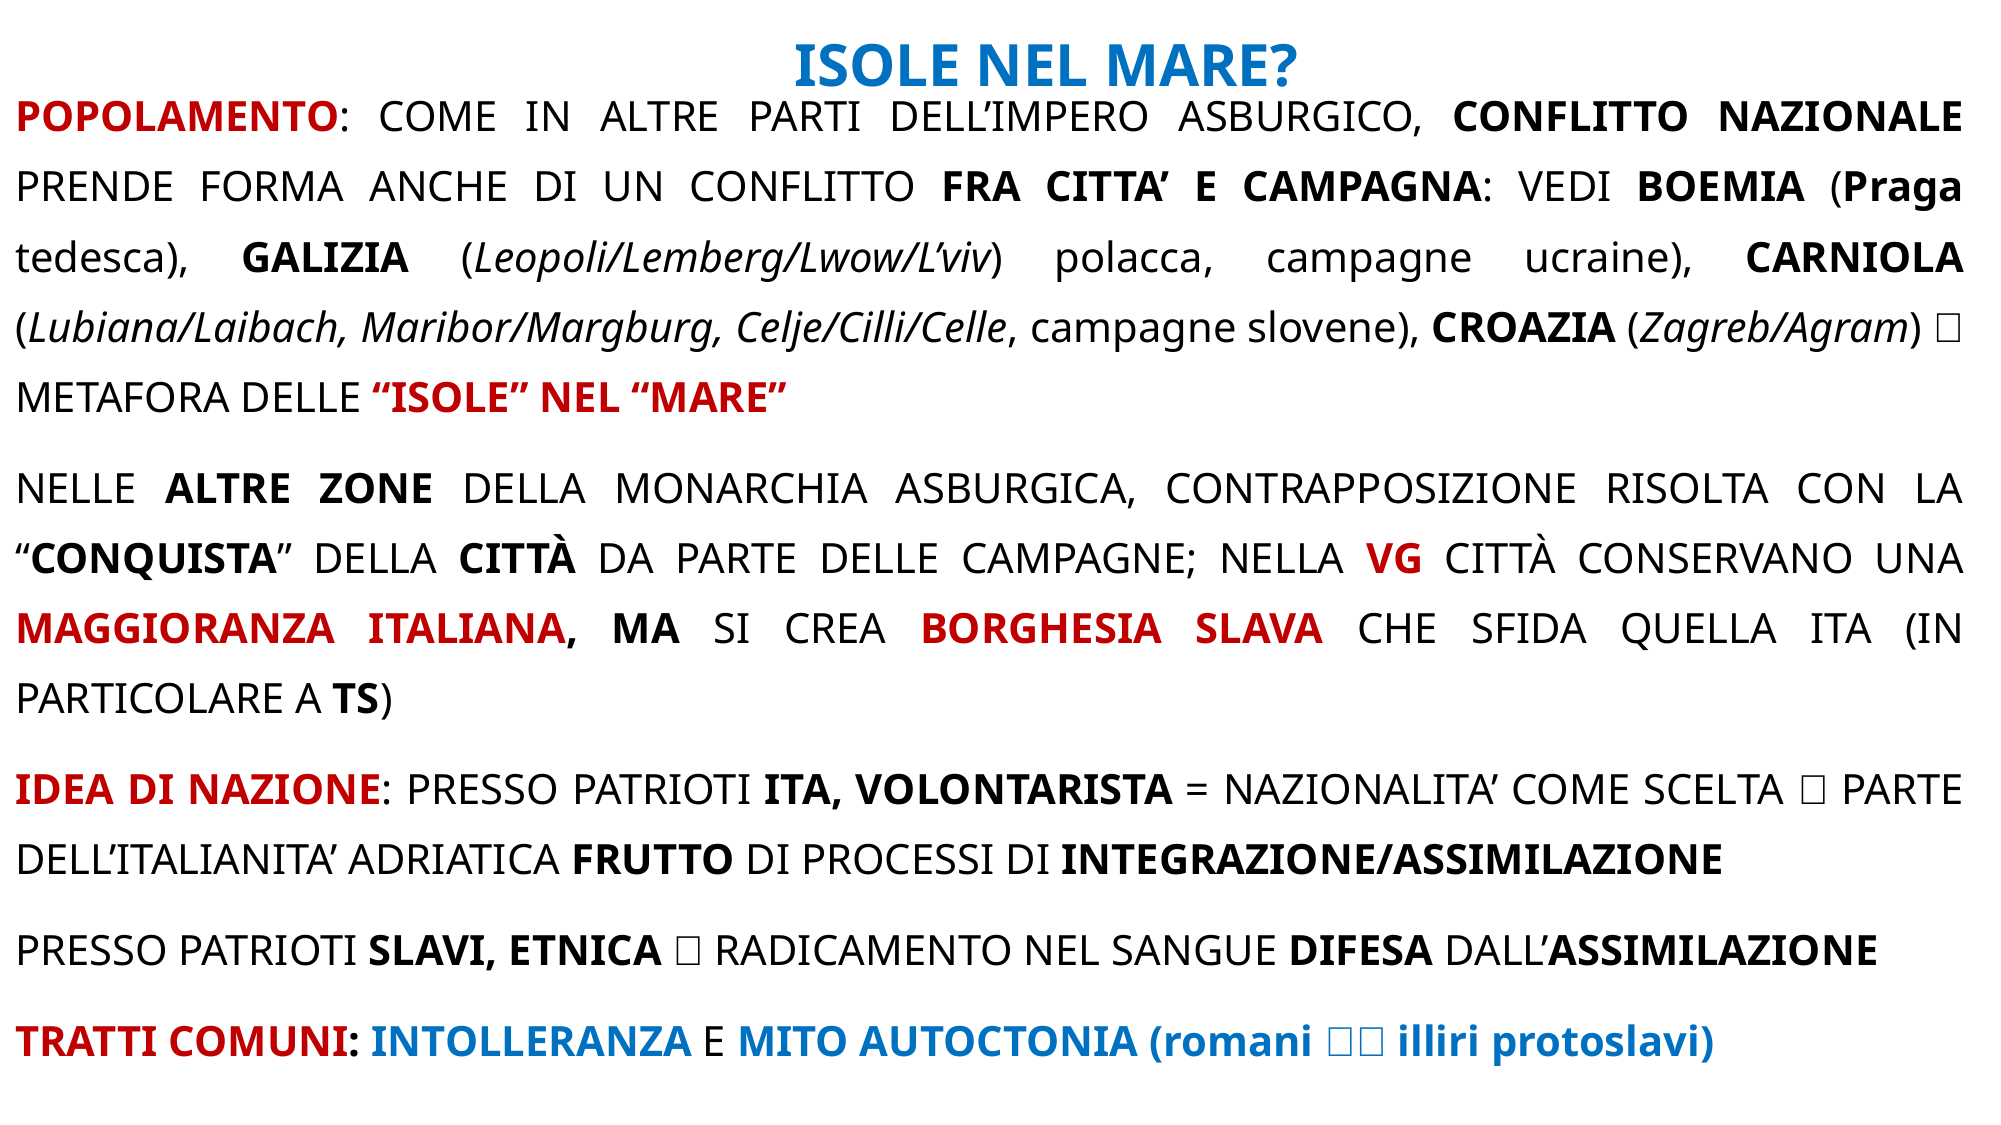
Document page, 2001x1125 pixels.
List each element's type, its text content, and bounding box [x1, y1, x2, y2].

list POPOLAMENTO: COME IN ALTRE PARTI DELL’IMPERO ASBURGICO, CONFLITTO NAZIONALE PRENDE FORMA ANCHE DI UN CONFLITTO FRA CITTA’ E CAMPAGNA: VEDI BOEMIA (Praga tedesca), GALIZIA (Leopoli/Lemberg/Lwow/L’viv) polacca, campagne ucraine), CARNIOLA (Lubiana/Laibach, Maribor/Margburg, Celje/Cilli/Celle, campagne slovene), CROAZIA (Zagreb/Agram)  METAFORA DELLE “ISOLE” NEL “MARE” NELLE altre zone della monarchia asburgica, contrapposizione risolta con la “conquista” della città da parte delle campagne; nella VG città conservano una maggioranza italiana, MA SI CREA BORGHESIA SLAVA CHE SFIDA QUELLA ITA (in particolare a ts) IDEA DI NAZIONE: PRESSO PATRIOTI ITA, VOLONTARISTA = NAZIONALITA’ COME SCELTA  PARTE DELL’ITALIANITA’ ADRIATICA FRUTTO DI PROCESSI DI INTEGRAZIONE/ASSIMILAZIONE PRESSO PATRIOTI SLAVI, ETNICA  RADICAMENTO NEL SANGUE DIFESA DALL’ASSIMILAZIONE TRATTI COMUNI: INTOLLERANZA E MITO AUTOCTONIA (romani  illiri protoslavi) [0, 62, 1980, 1097]
title ISOLE NEL MARE? [191, 28, 1917, 47]
